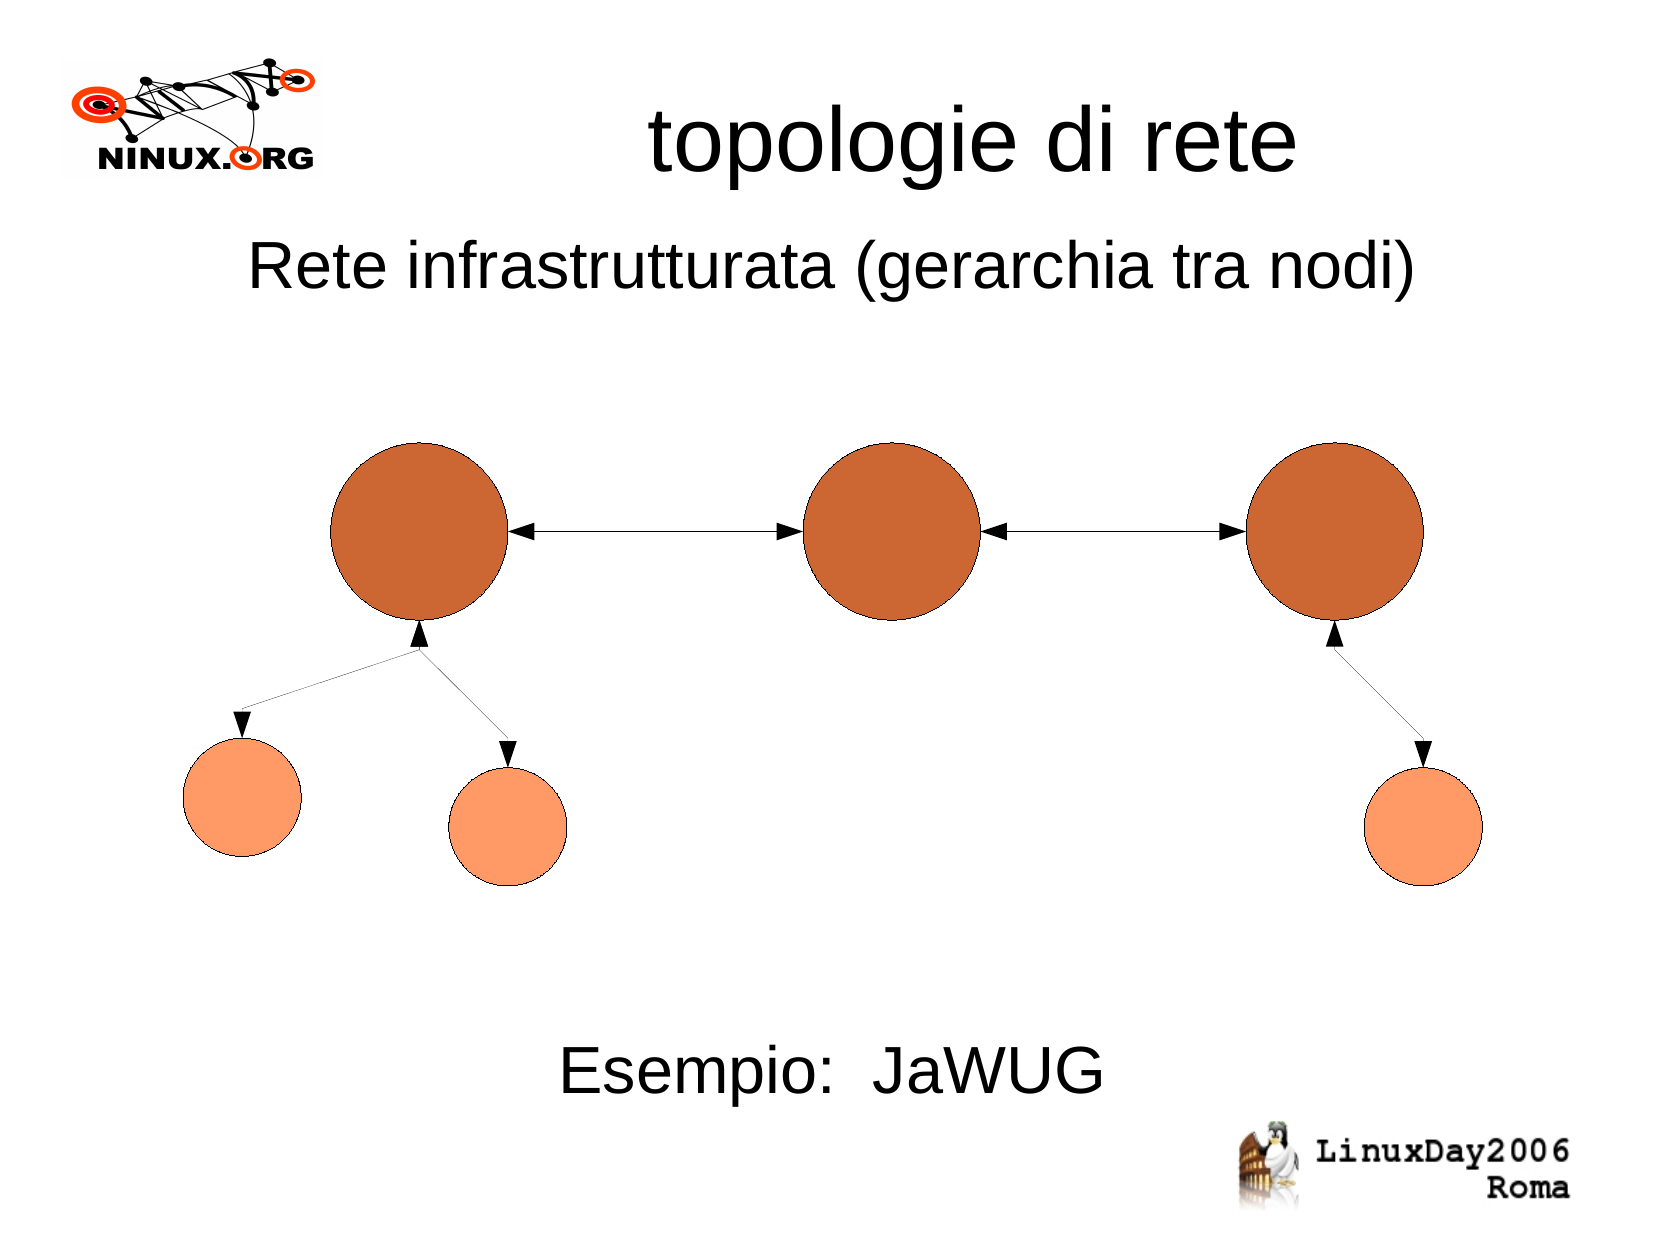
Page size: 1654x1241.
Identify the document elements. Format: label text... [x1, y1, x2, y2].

text_box [448, 767, 567, 886]
title topologie di rete [383, 43, 1565, 206]
picture [59, 58, 323, 178]
text_box Esempio: JaWUG [88, 958, 1577, 1109]
subtitle Rete infrastrutturata (gerarchia tra nodi) [88, 206, 1577, 325]
text_box [803, 442, 981, 621]
text_box [1364, 767, 1483, 886]
text_box [330, 442, 508, 621]
picture [1234, 1121, 1589, 1211]
text_box [183, 738, 302, 857]
text_box [1246, 442, 1424, 621]
